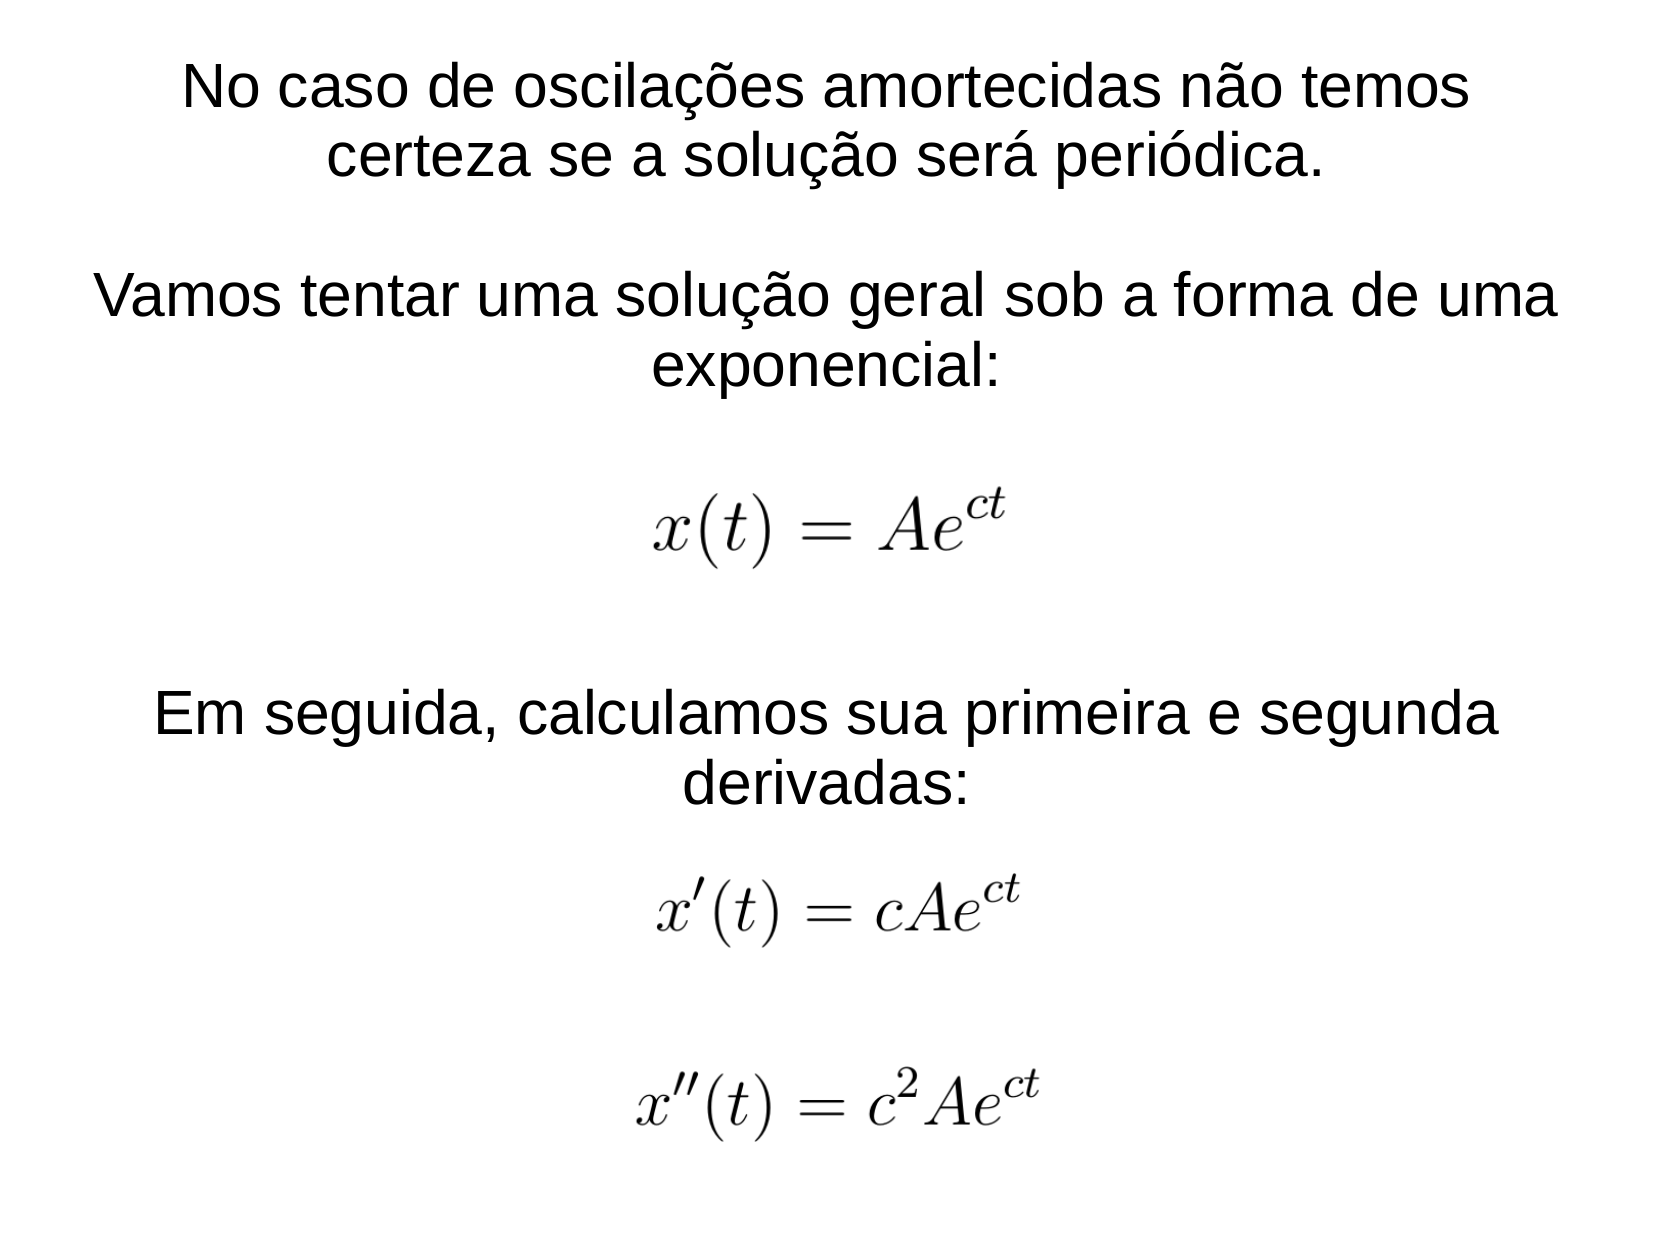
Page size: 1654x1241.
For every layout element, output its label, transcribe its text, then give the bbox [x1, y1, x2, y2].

subtitle No caso de oscilações amortecidas não temos certeza se a solução será periódica. Vamos tentar uma solução geral sob a forma de uma exponencial: Em seguida, calculamos sua primeira e segunda derivadas: [82, 5, 1571, 863]
picture [608, 865, 1058, 1146]
picture [620, 466, 1035, 585]
